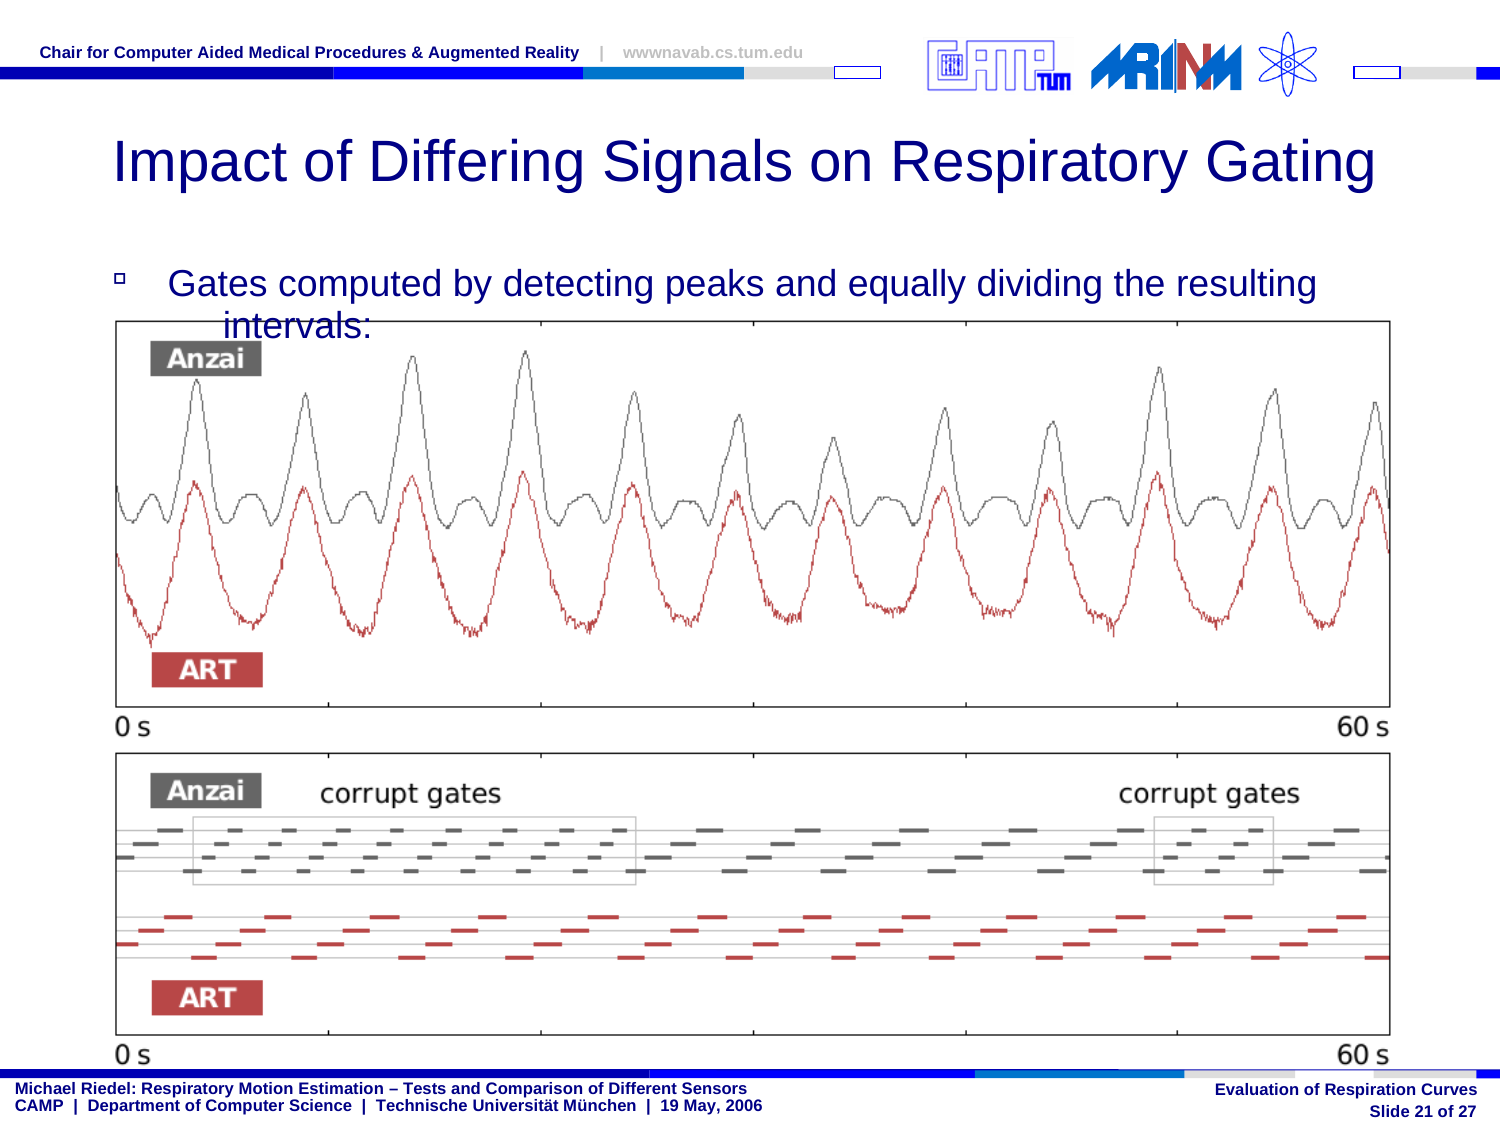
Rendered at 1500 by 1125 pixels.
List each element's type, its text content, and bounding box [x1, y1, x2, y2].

picture [106, 310, 1392, 1067]
picture [923, 37, 1074, 95]
text_box Evaluation of Respiration Curves [1200, 1073, 1493, 1107]
picture [1258, 31, 1317, 97]
list Gates computed by detecting peaks and equally dividing the resulting intervals: [112, 262, 1426, 305]
title Impact of Differing Signals on Respiratory Gating [112, 112, 1387, 262]
